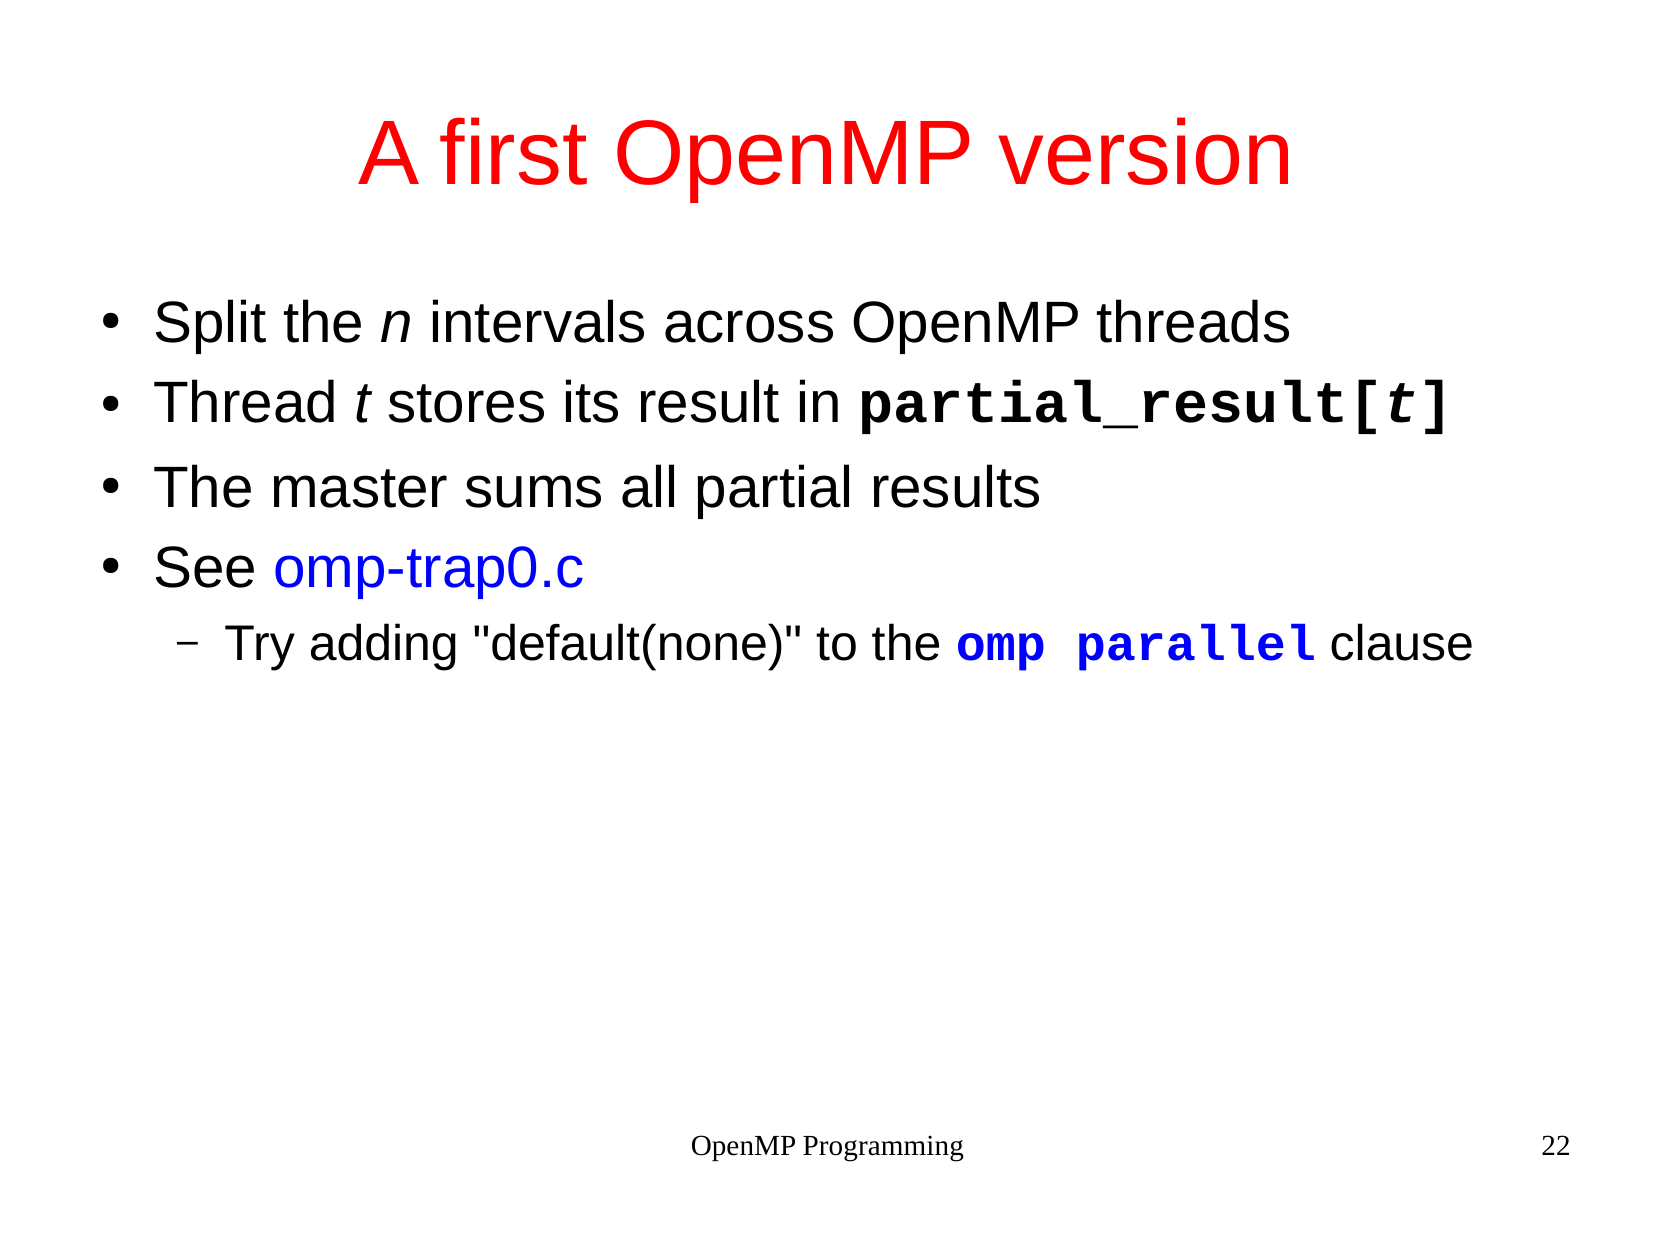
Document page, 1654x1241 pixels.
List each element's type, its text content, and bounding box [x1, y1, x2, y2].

title A first OpenMP version [82, 49, 1571, 257]
list Split the n intervals across OpenMP threads Thread t stores its result in partial_result[t] The master sums all partial results See omp-trap0.c Try adding "default(none)" to the omp parallel clause [82, 290, 1571, 1109]
